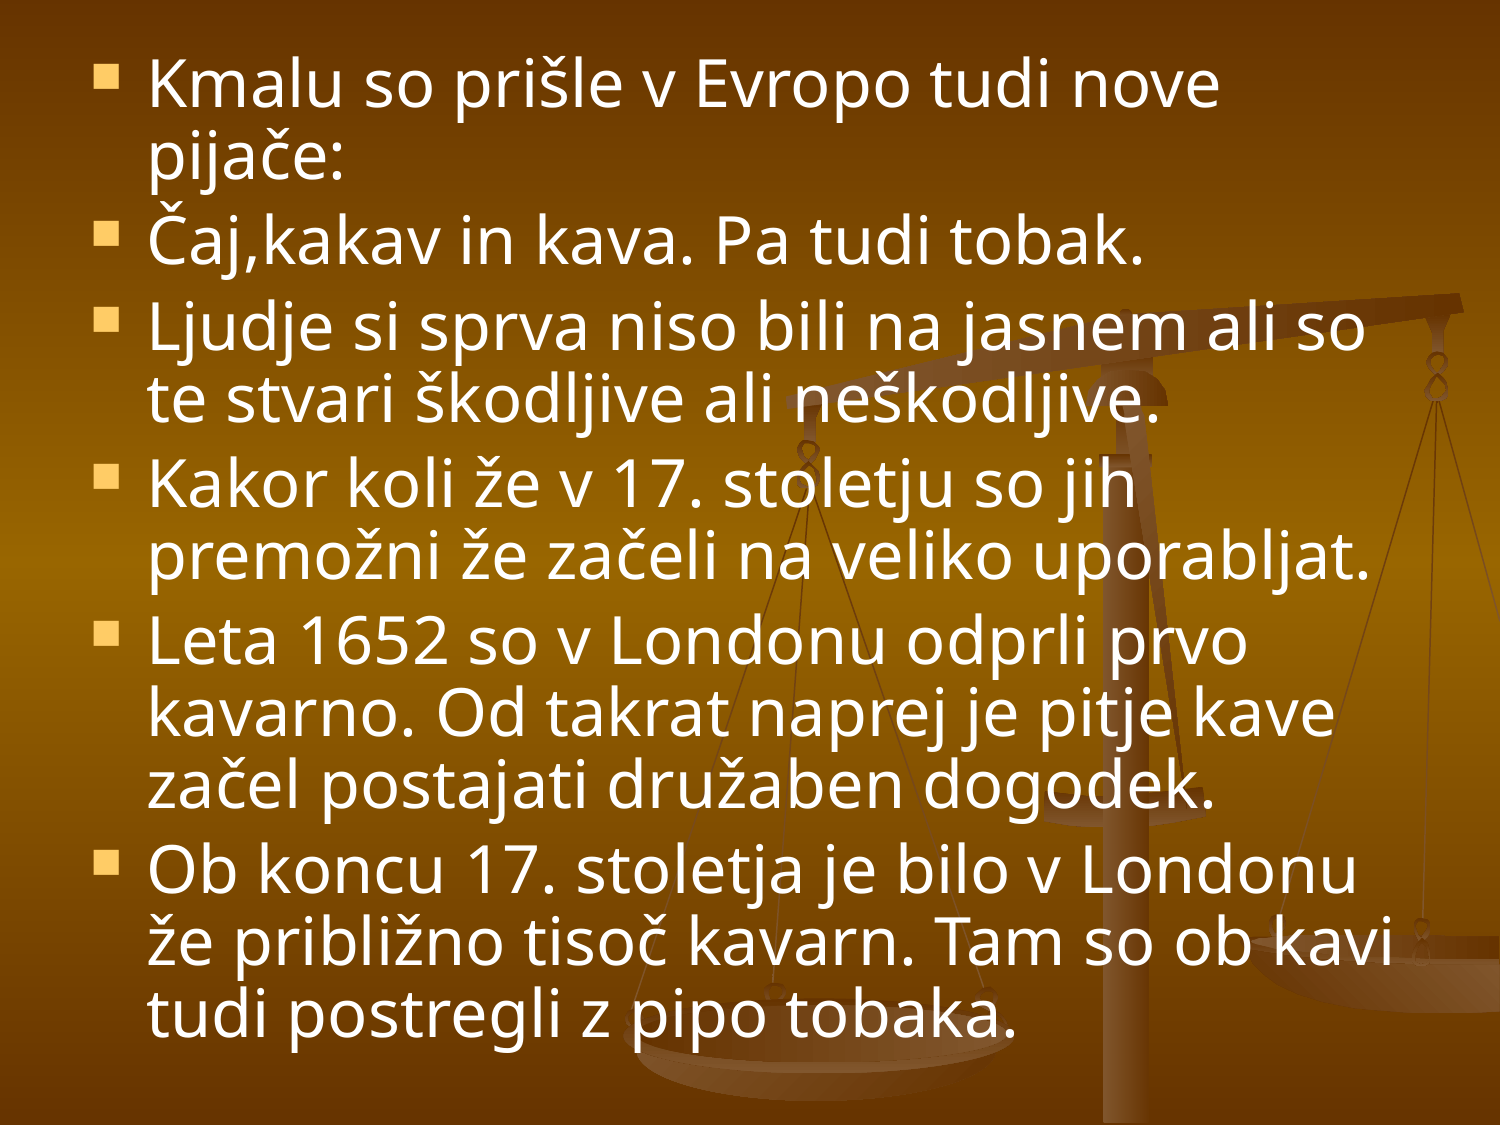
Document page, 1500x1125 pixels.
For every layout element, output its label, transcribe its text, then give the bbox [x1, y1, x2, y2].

list Kmalu so prišle v Evropo tudi nove pijače: Čaj,kakav in kava. Pa tudi tobak. Ljudje si sprva niso bili na jasnem ali so te stvari škodljive ali neškodljive. Kakor koli že v 17. stoletju so jih premožni že začeli na veliko uporabljat. Leta 1652 so v Londonu odprli prvo kavarno. Od takrat naprej je pitje kave začel postajati družaben dogodek. Ob koncu 17. stoletja je bilo v Londonu že približno tisoč kavarn. Tam so ob kavi tudi postregli z pipo tobaka. [75, 42, 1425, 1006]
